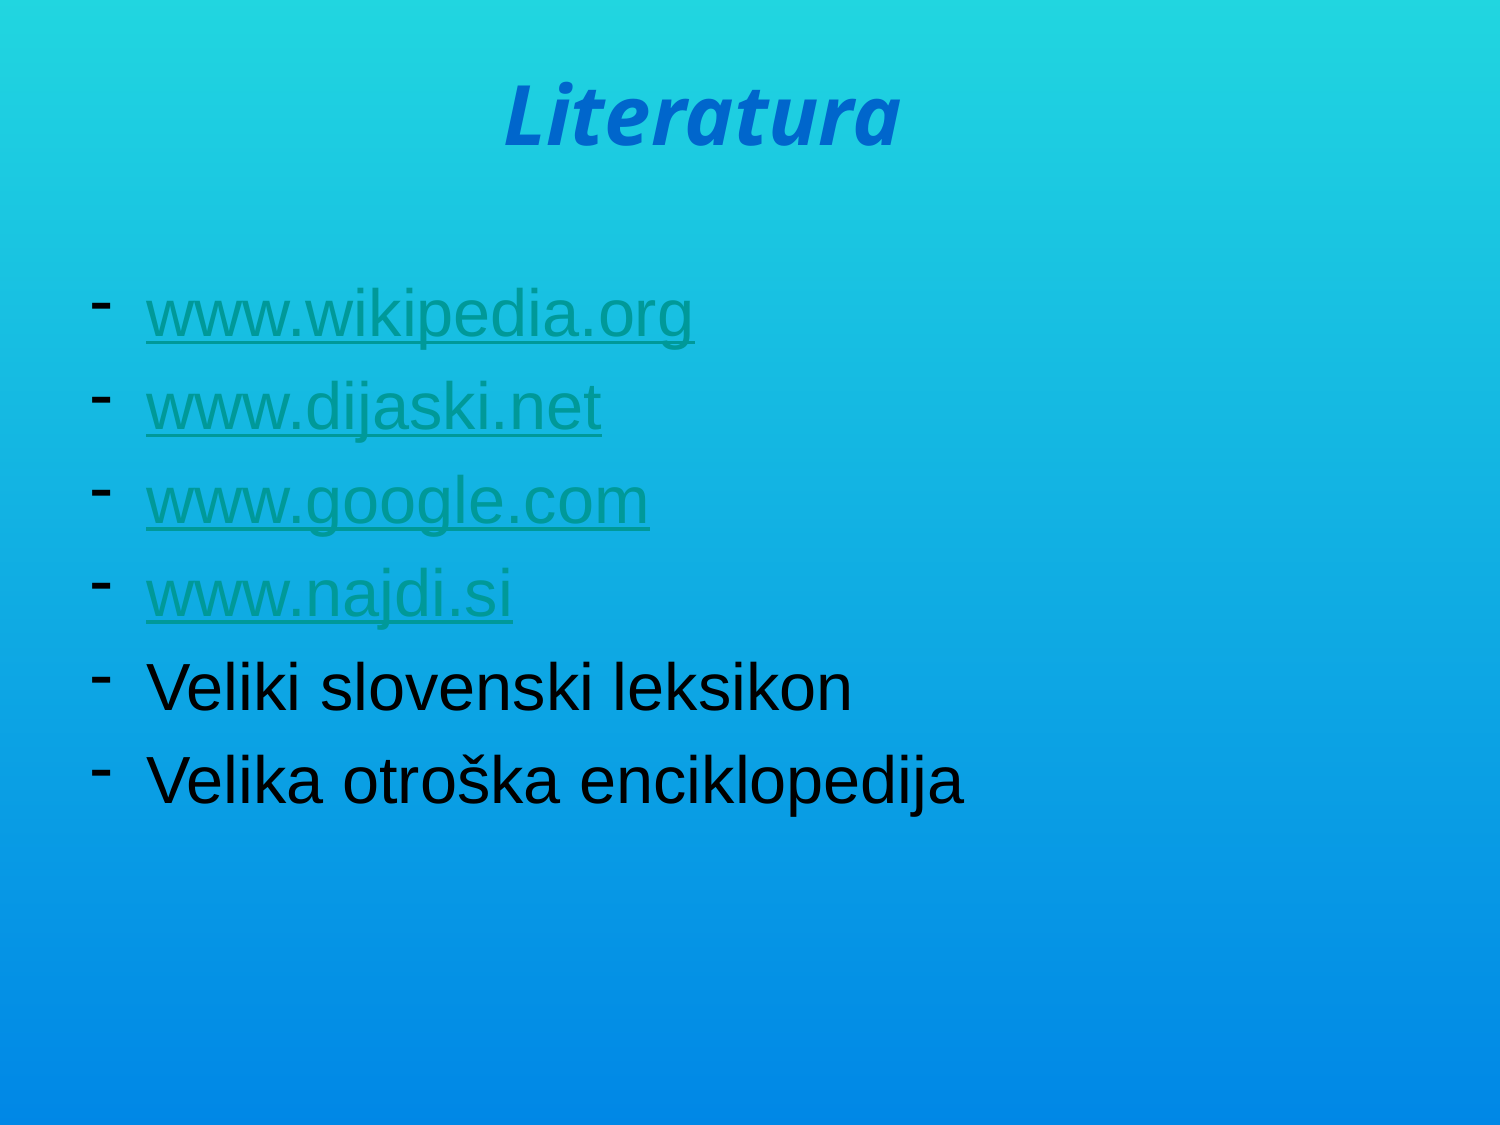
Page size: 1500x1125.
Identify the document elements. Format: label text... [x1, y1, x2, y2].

text_box Literatura [301, 54, 1105, 204]
list www.wikipedia.org www.dijaski.net www.google.com www.najdi.si Veliki slovenski leksikon Velika otroška enciklopedija [75, 262, 1425, 1005]
